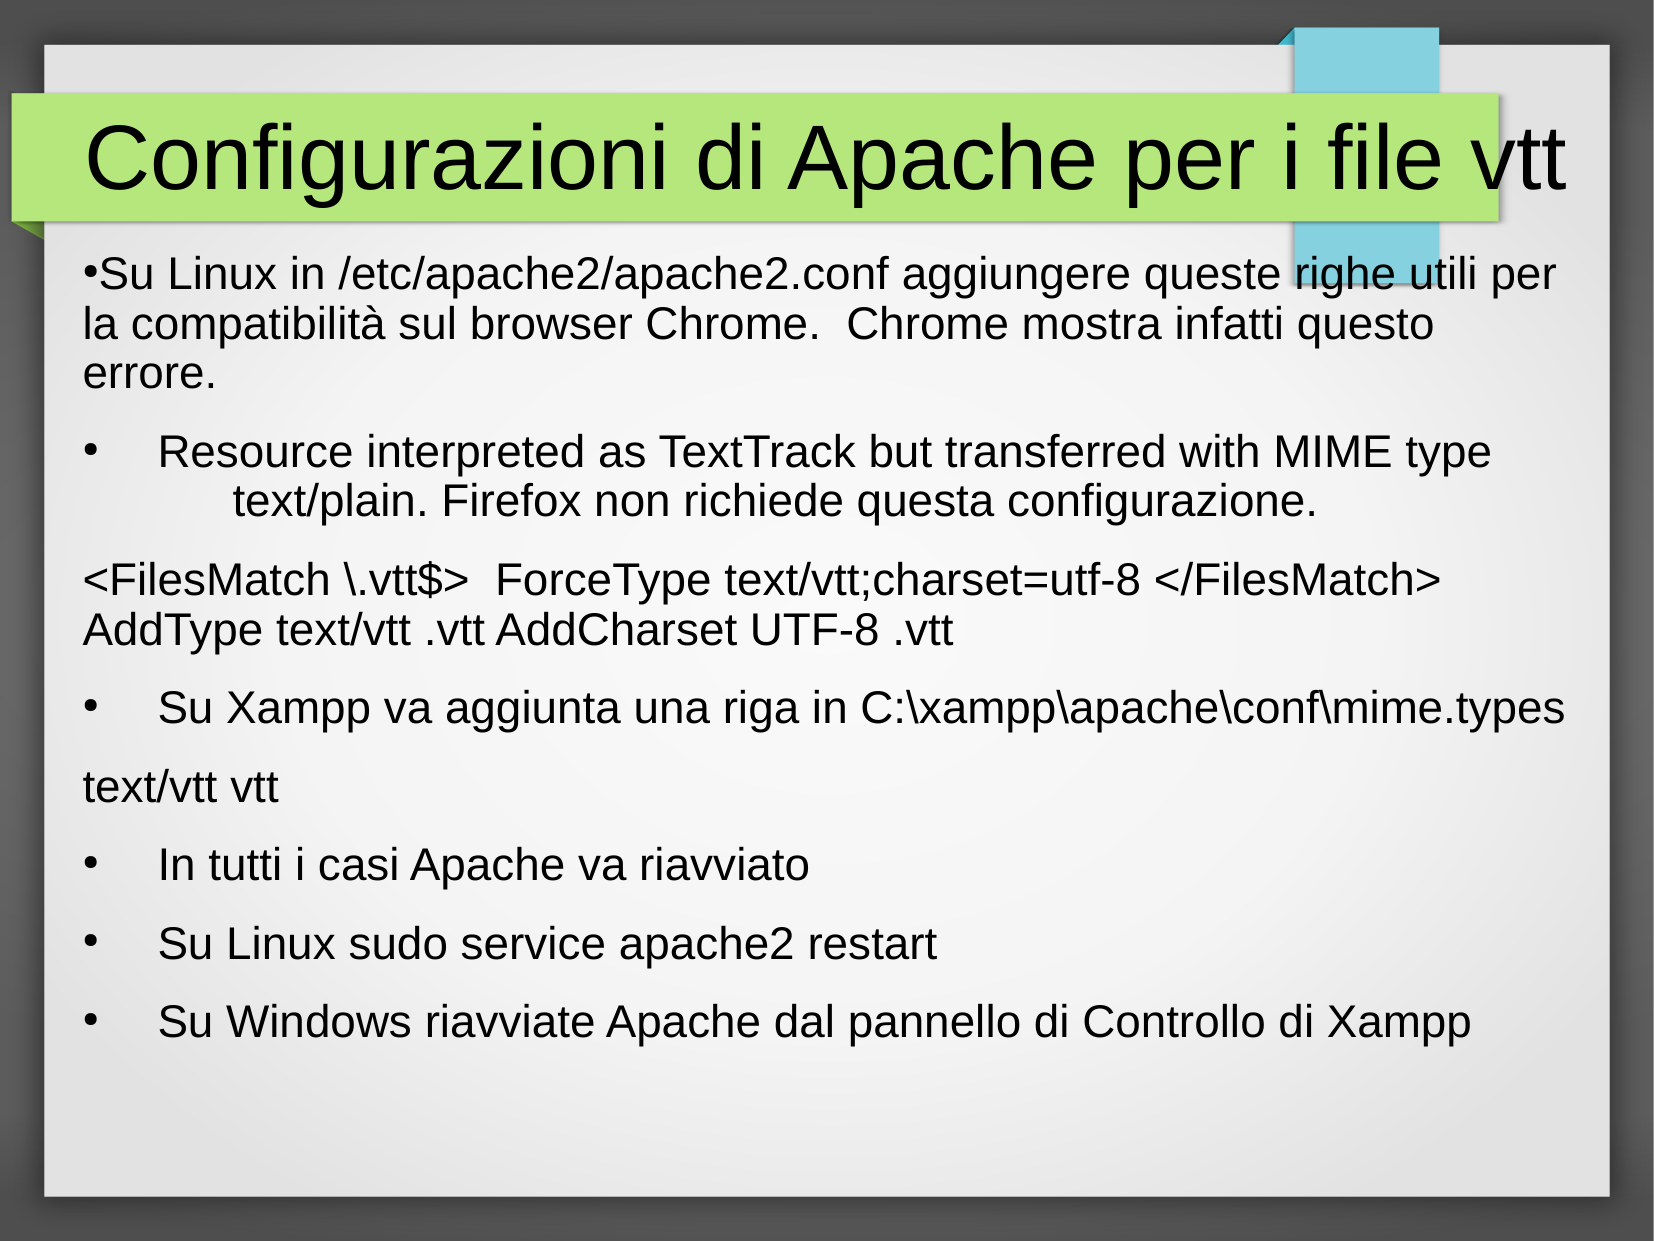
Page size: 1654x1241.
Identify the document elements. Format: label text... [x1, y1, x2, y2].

title Configurazioni di Apache per i file vtt [82, 49, 1571, 250]
list Su Linux in /etc/apache2/apache2.conf aggiungere queste righe utili per la compatibilità sul browser Chrome. Chrome mostra infatti questo errore. Resource interpreted as TextTrack but transferred with MIME type text/plain. Firefox non richiede questa configurazione. <FilesMatch \.vtt$> ForceType text/vtt;charset=utf-8 </FilesMatch> AddType text/vtt .vtt AddCharset UTF-8 .vtt Su Xampp va aggiunta una riga in C:\xampp\apache\conf\mime.types text/vtt vtt In tutti i casi Apache va riavviato Su Linux sudo service apache2 restart Su Windows riavviate Apache dal pannello di Controllo di Xampp [82, 250, 1571, 1155]
picture [0, 0, 1654, 1241]
